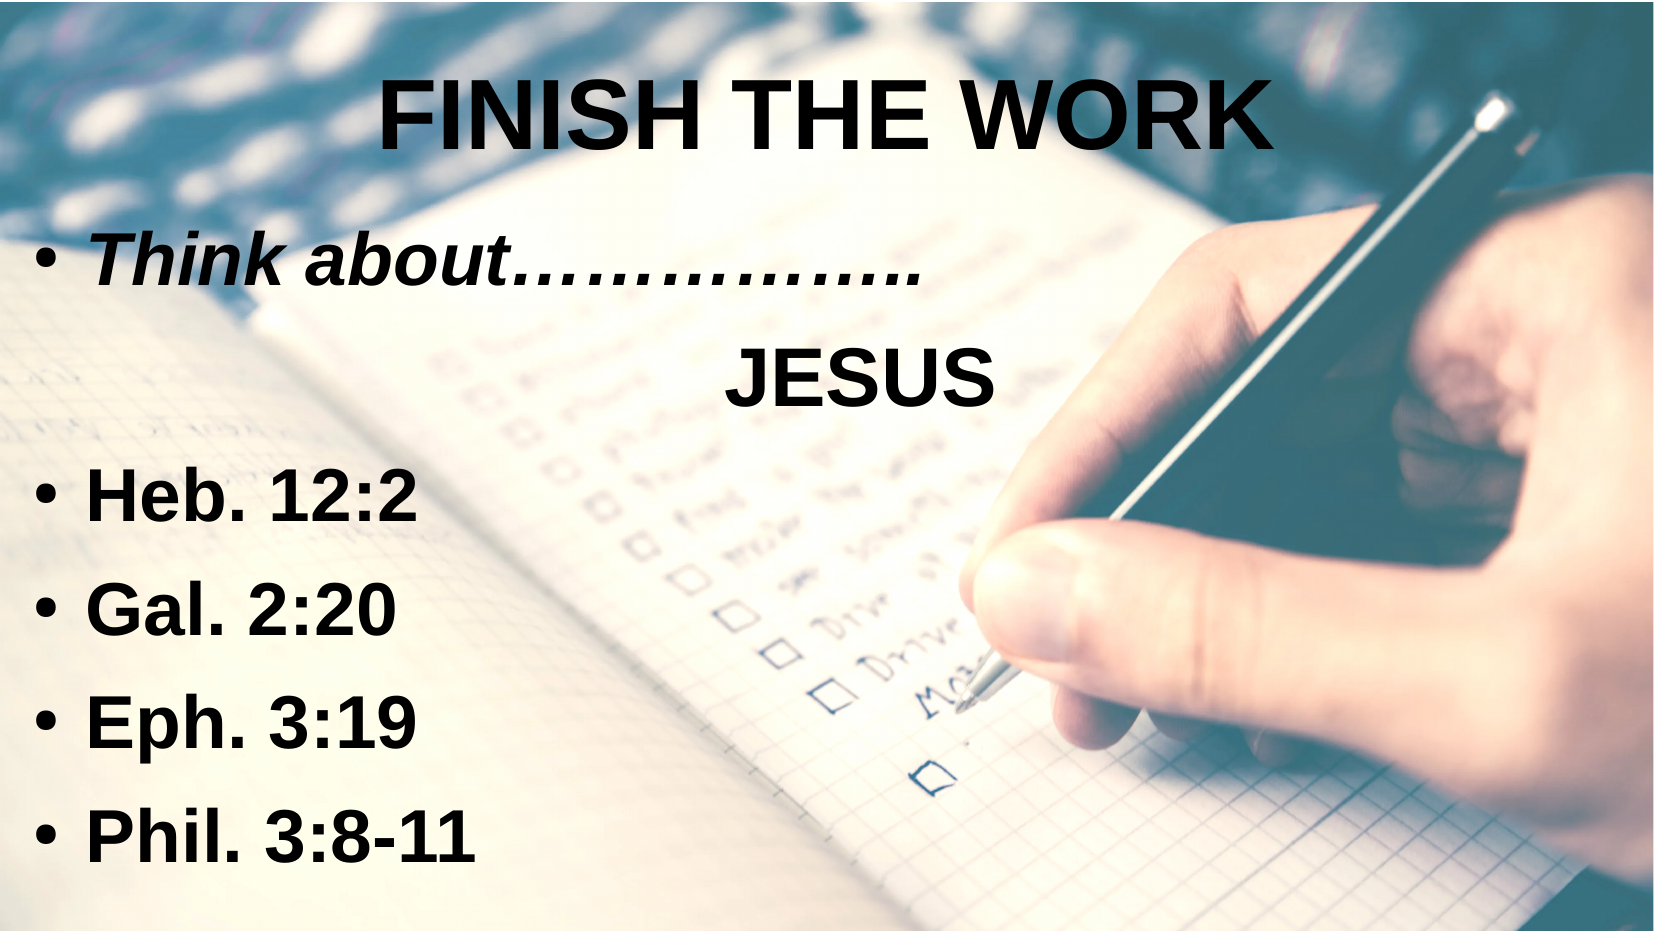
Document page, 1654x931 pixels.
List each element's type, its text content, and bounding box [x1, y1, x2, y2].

title FINISH THE WORK [82, 37, 1571, 193]
picture [0, 2, 1654, 931]
list Think about…………….. JESUS Heb. 12:2 Gal. 2:20 Eph. 3:19 Phil. 3:8-11 [15, 217, 1636, 931]
